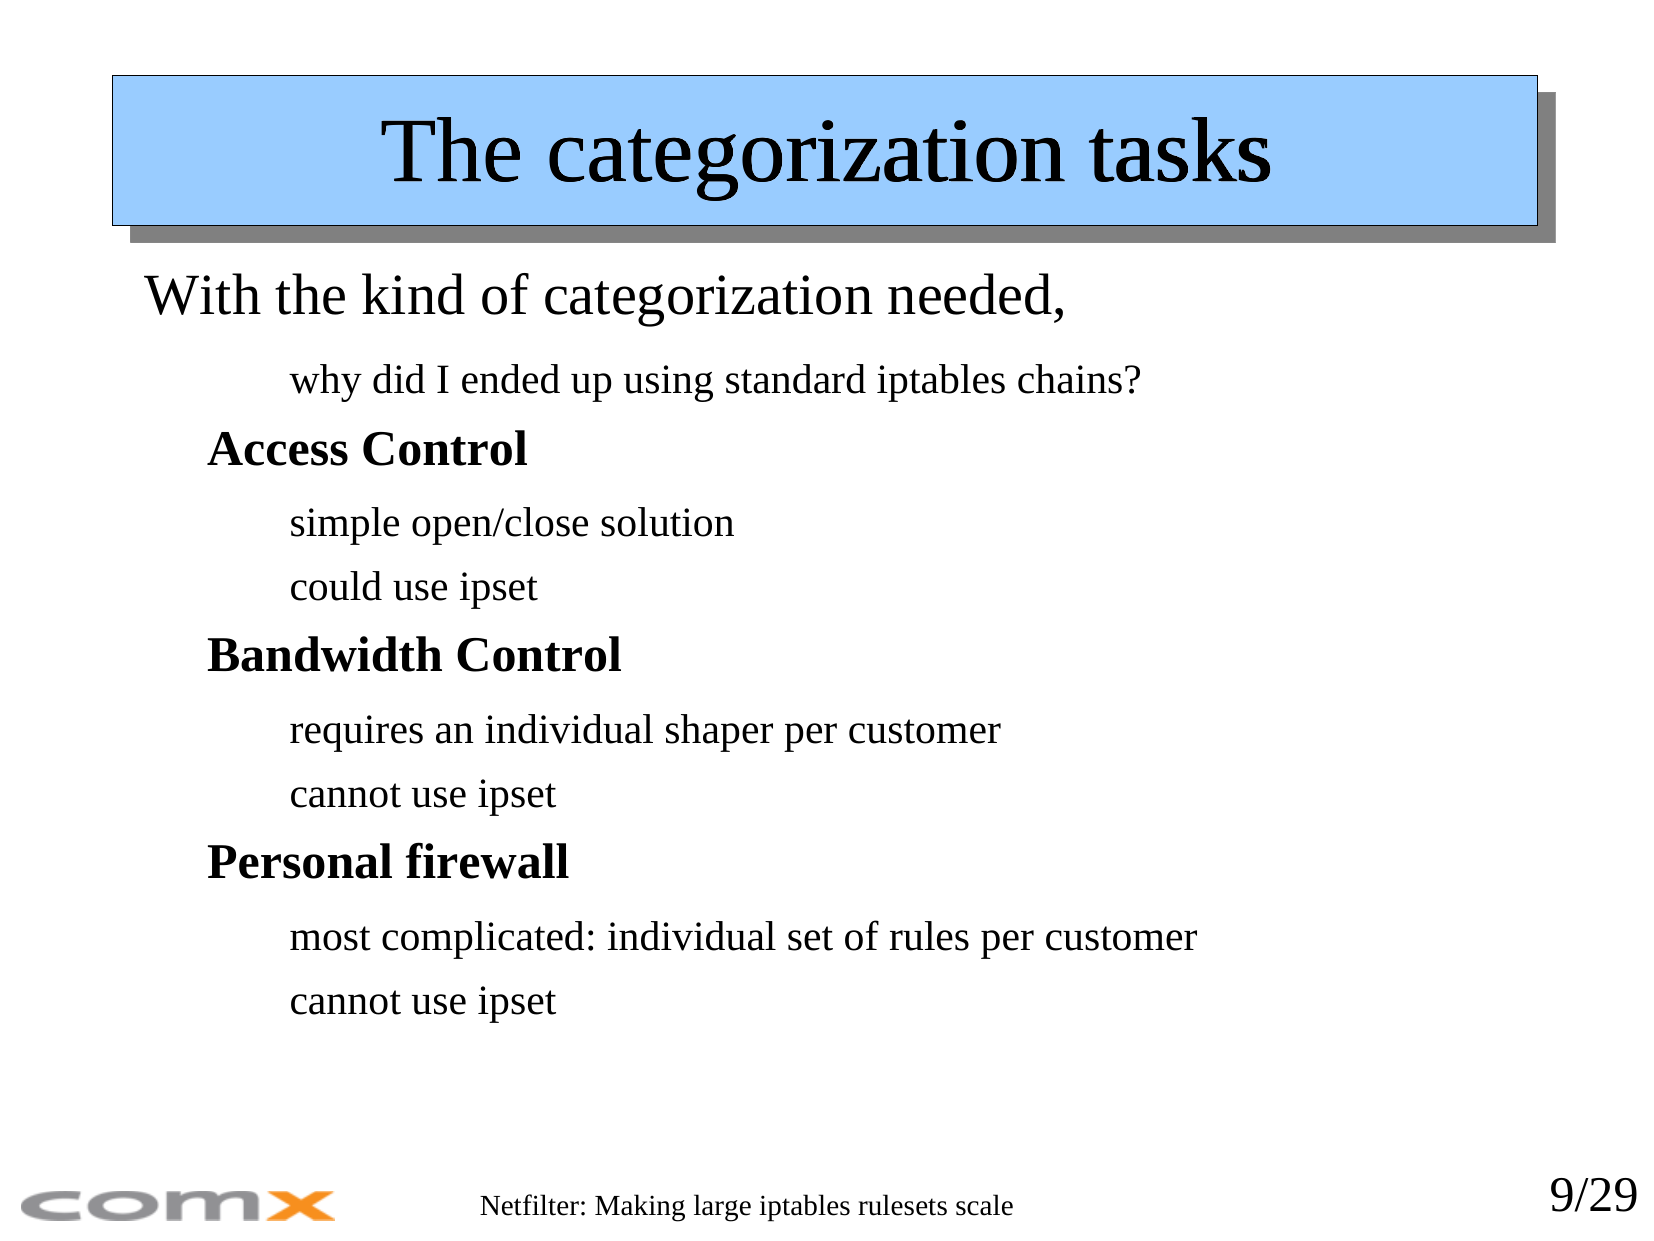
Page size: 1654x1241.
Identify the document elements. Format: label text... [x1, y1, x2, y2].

list With the kind of categorization needed, why did I ended up using standard iptables chains? Access Control simple open/close solution could use ipset Bandwidth Control requires an individual shaper per customer cannot use ipset Personal firewall most complicated: individual set of rules per customer cannot use ipset [112, 262, 1538, 1154]
title The categorization tasks [116, 90, 1538, 211]
picture [21, 1191, 335, 1221]
